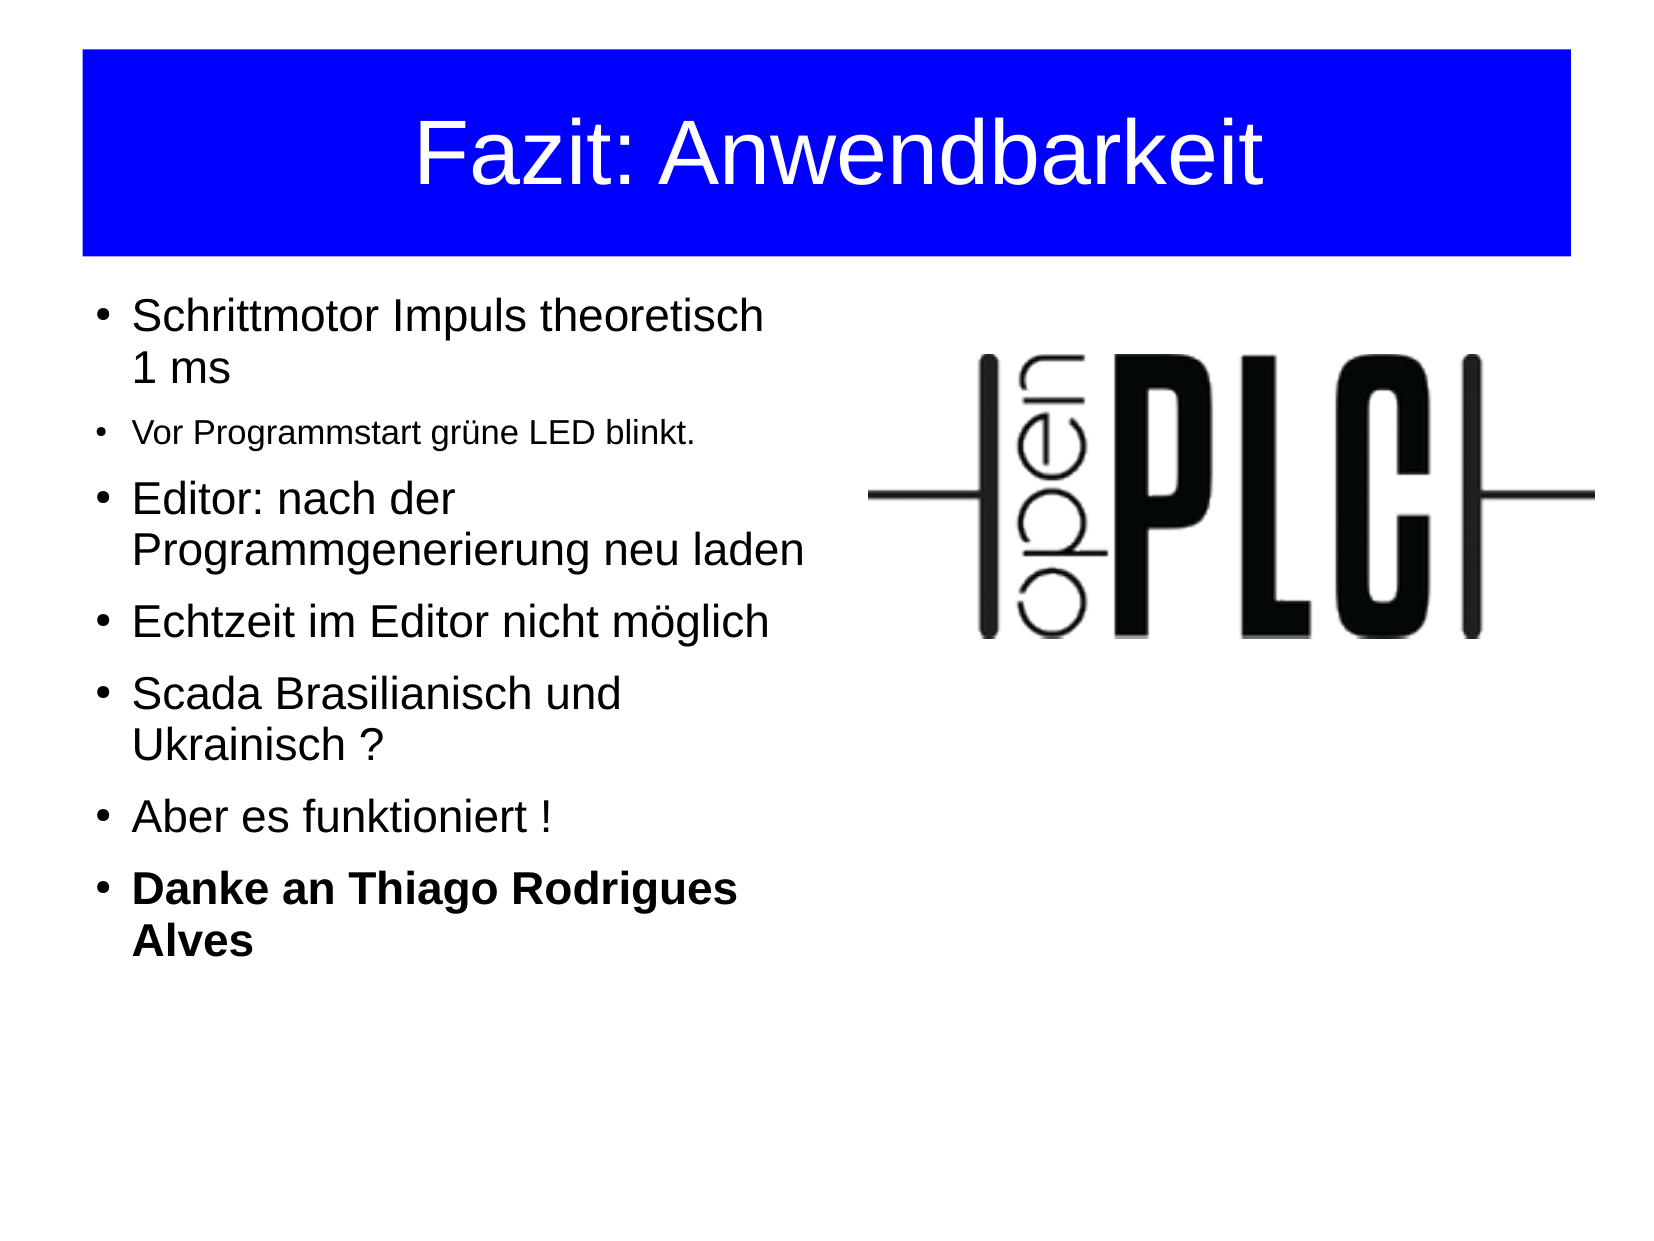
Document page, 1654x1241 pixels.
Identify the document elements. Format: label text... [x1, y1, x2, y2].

picture [868, 354, 1595, 639]
list Schrittmotor Impuls theoretisch 1 ms Vor Programmstart grüne LED blinkt. Editor: nach der Programmgenerierung neu laden Echtzeit im Editor nicht möglich Scada Brasilianisch und Ukrainisch ? Aber es funktioniert ! Danke an Thiago Rodrigues Alves [82, 290, 809, 1010]
title Fazit: Anwendbarkeit [82, 49, 1571, 257]
